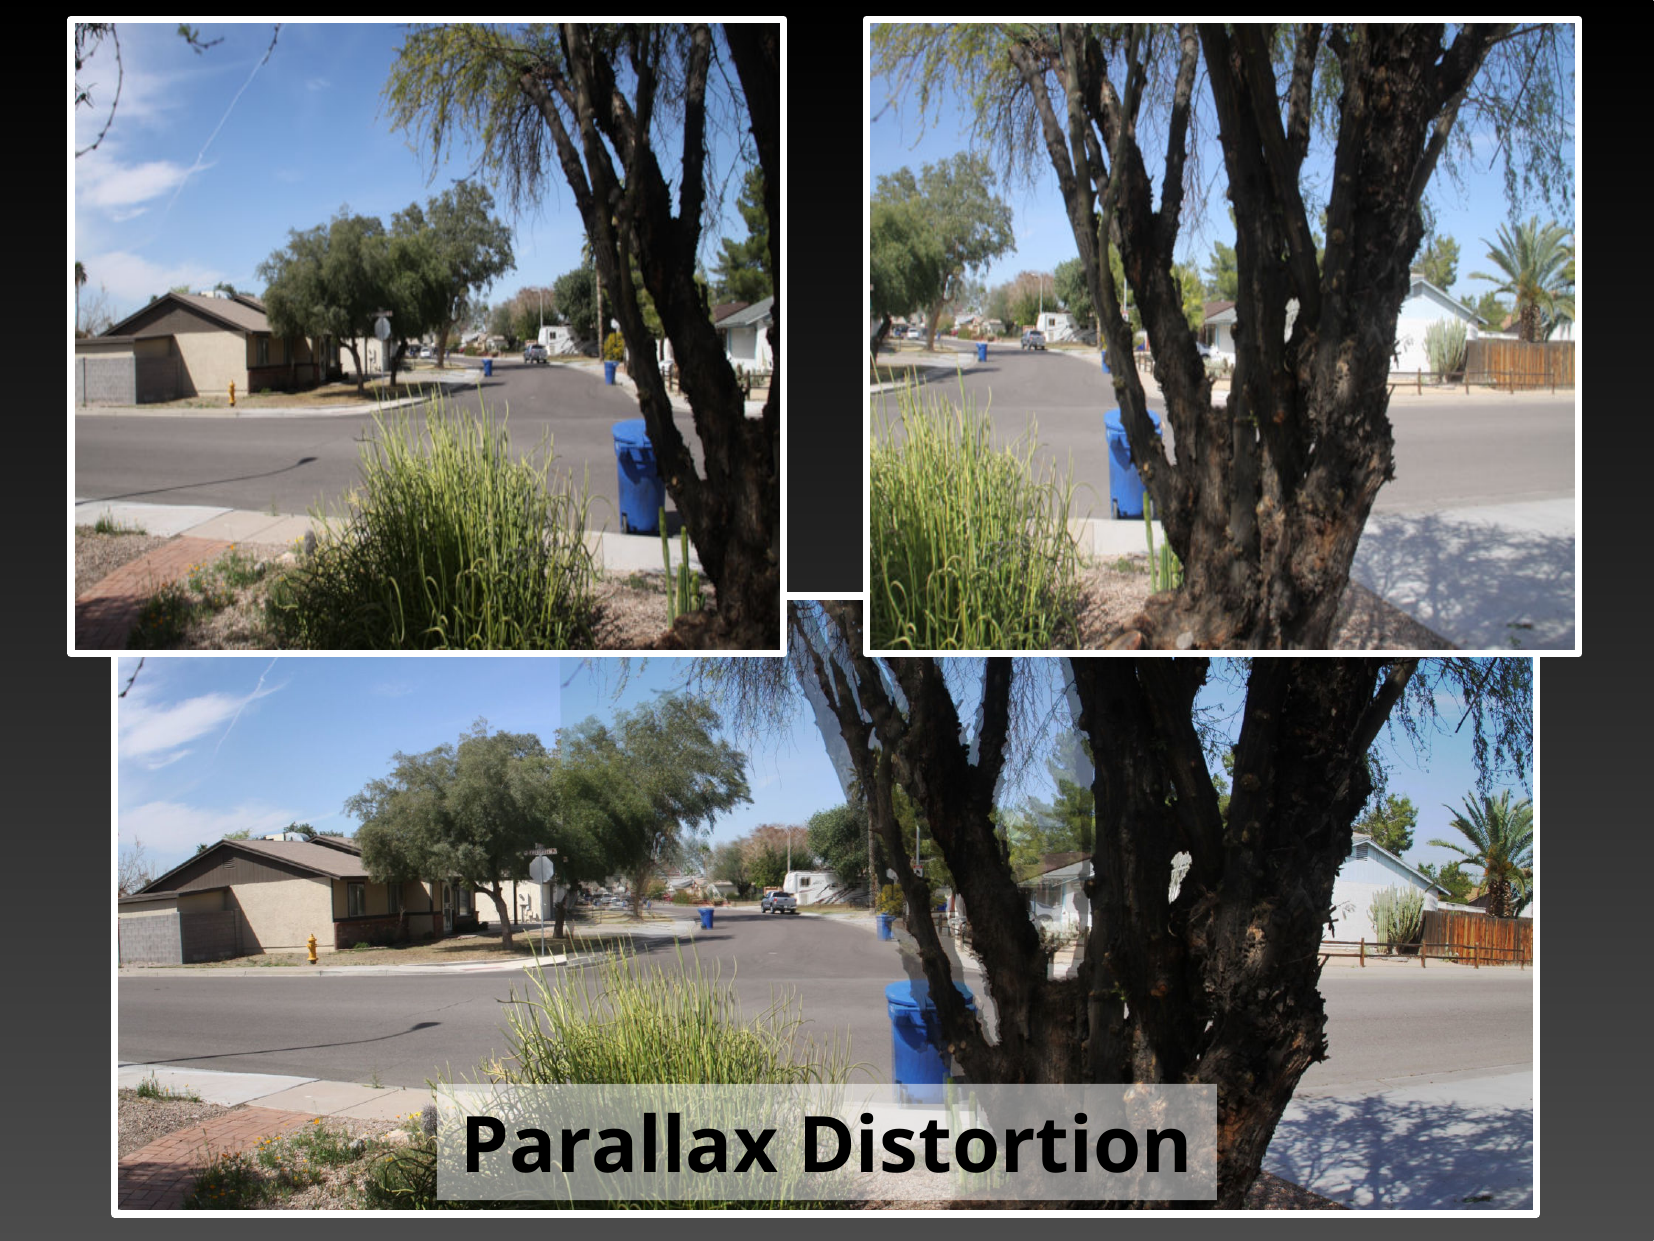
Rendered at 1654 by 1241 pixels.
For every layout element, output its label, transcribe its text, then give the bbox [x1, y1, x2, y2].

picture [870, 23, 1575, 650]
picture [118, 599, 1533, 1210]
picture [74, 23, 781, 650]
title Parallax Distortion [436, 1083, 1217, 1201]
